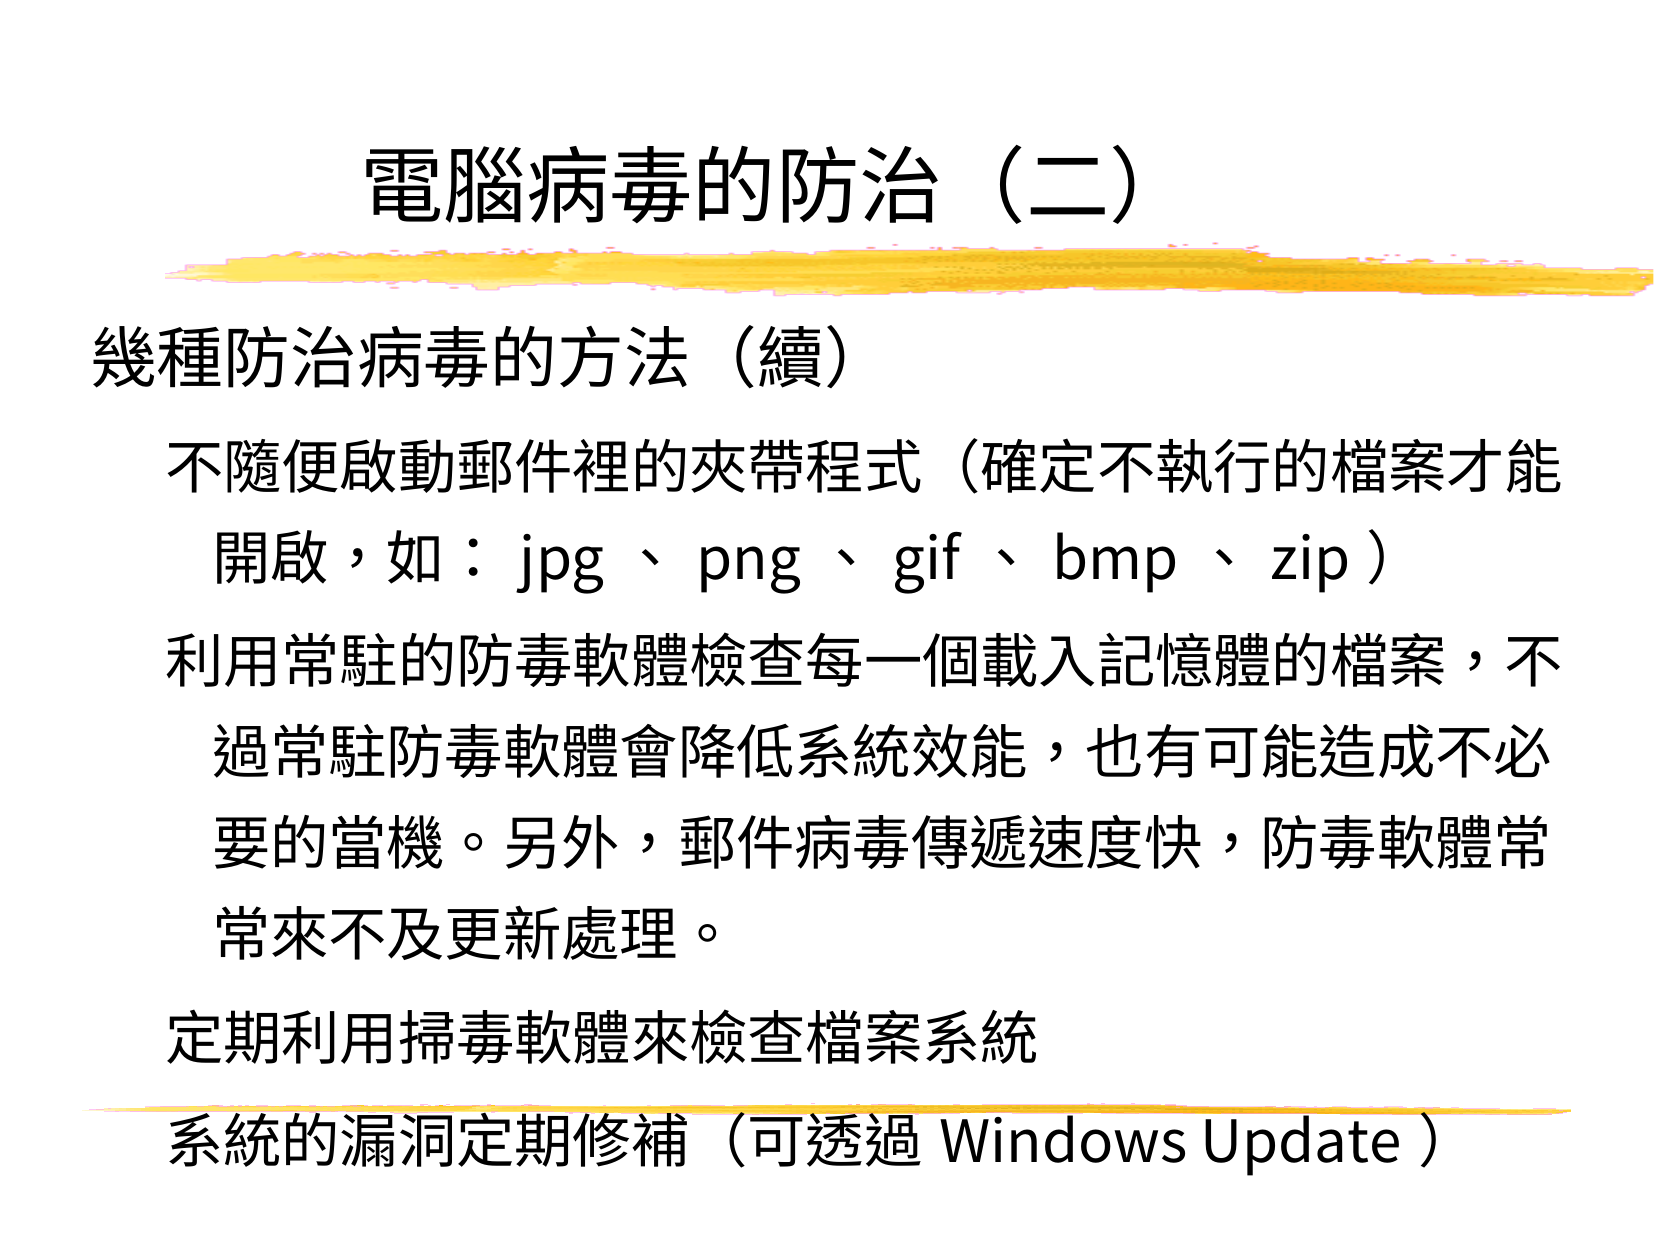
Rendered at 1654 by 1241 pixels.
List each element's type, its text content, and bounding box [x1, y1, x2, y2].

title 電腦病毒的防治（二） [73, 41, 1479, 249]
list 幾種防治病毒的方法（續） 不隨便啟動郵件裡的夾帶程式（確定不執行的檔案才能開啟，如：jpg、png、gif、bmp、zip） 利用常駐的防毒軟體檢查每一個載入記憶體的檔案，不過常駐防毒軟體會降低系統效能，也有可能造成不必要的當機。另外，郵件病毒傳遞速度快，防毒軟體常常來不及更新處理。 定期利用掃毒軟體來檢查檔案系統 系統的漏洞定期修補（可透過Windows Update） [75, 289, 1582, 1157]
picture [165, 237, 1654, 308]
